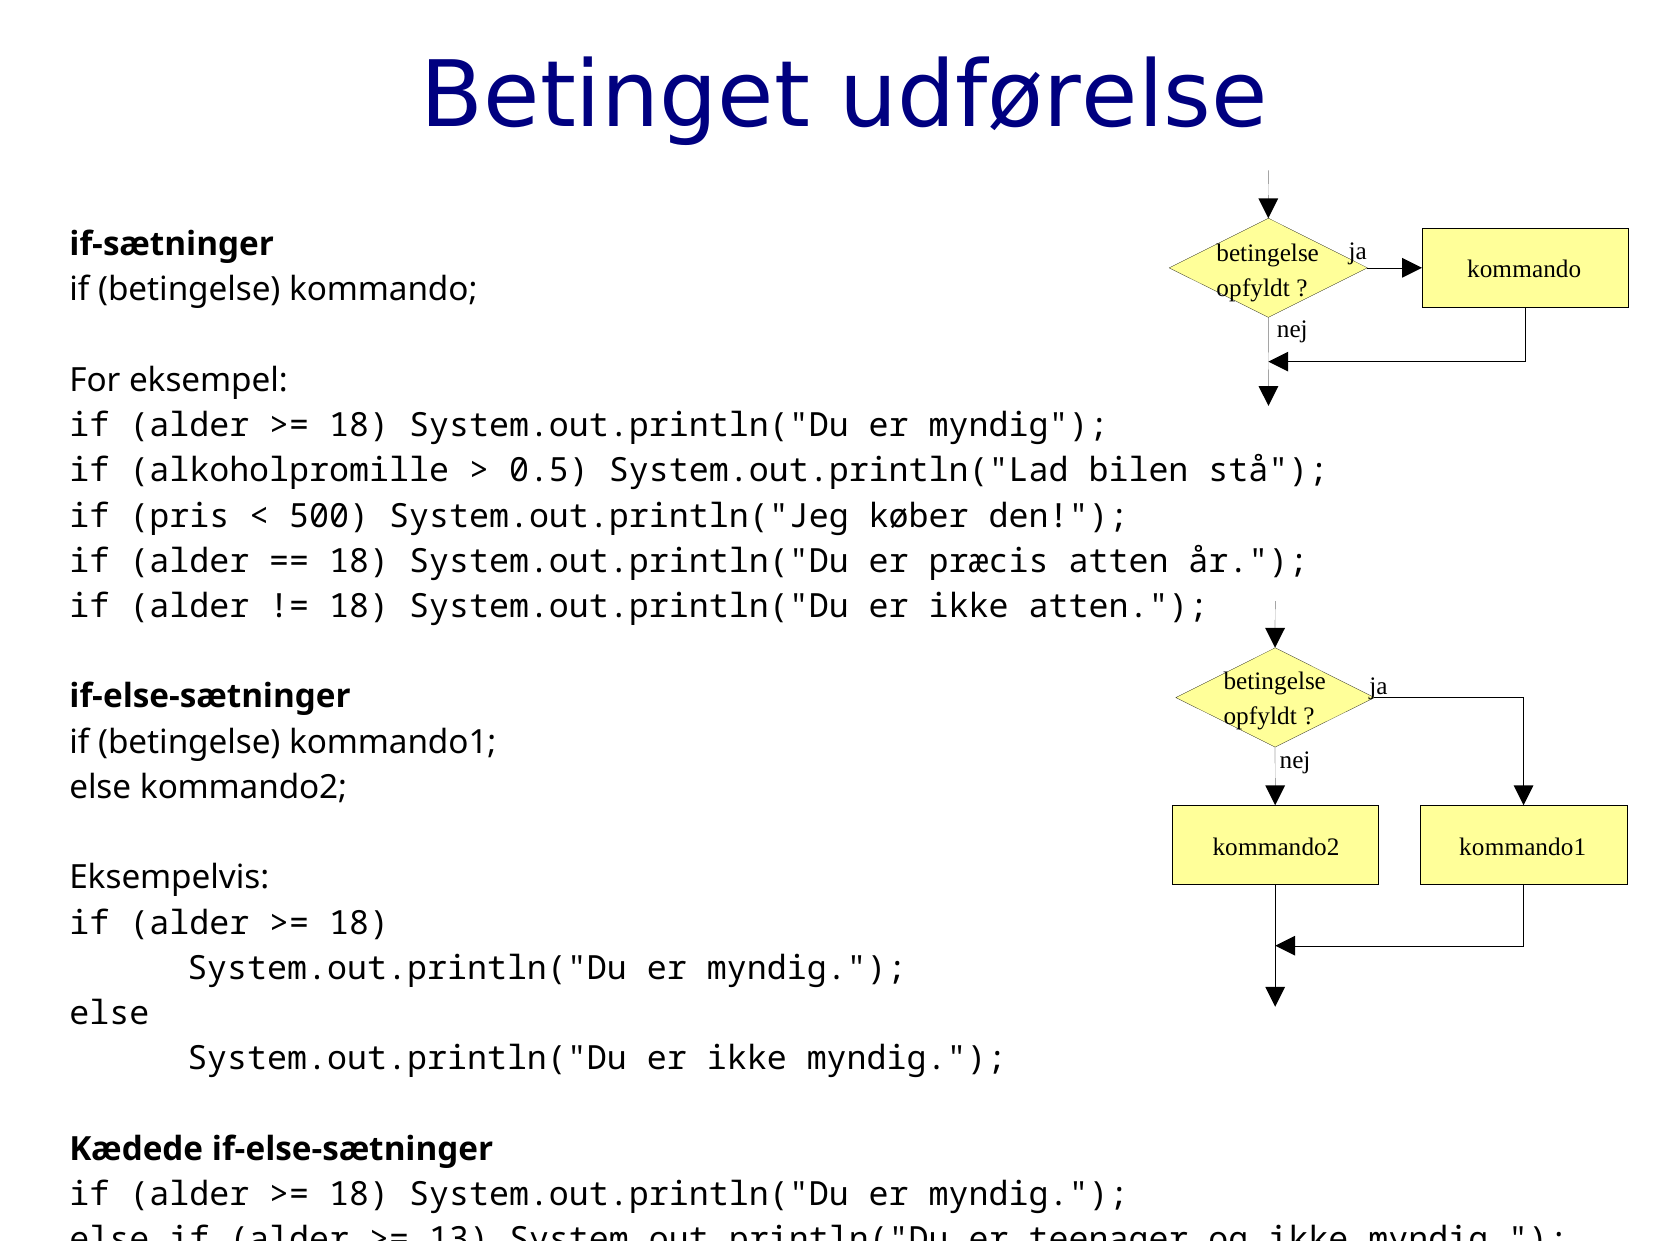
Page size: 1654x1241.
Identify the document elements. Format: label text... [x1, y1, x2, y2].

title Betinget udførelse [156, 0, 1534, 198]
chart [1160, 162, 1633, 410]
text_box if-sætninger if (betingelse) kommando; For eksempel: if (alder >= 18) System.out.println("Du er myndig"); if (alkoholpromille > 0.5) System.out.println("Lad bilen stå"); if (pris < 500) System.out.println("Jeg køber den!"); if (alder == 18) System.out.println("Du er præcis atten år."); if (alder != 18) System.out.println("Du er ikke atten."); if-else-sætninger if (betingelse) kommando1; else kommando2; Eksempelvis: if (alder >= 18) System.out.println("Du er myndig."); else System.out.println("Du er ikke myndig."); Kædede if-else-sætninger if (alder >= 18) System.out.println("Du er myndig."); else if (alder >= 13) System.out.println("Du er teenager og ikke myndig."); else if (alder >= 2) System.out.println("Du er et barn og ikke myndig."); else System.out.println("Du er et spædbarn!"); [69, 220, 1630, 1241]
chart [1160, 590, 1634, 1013]
